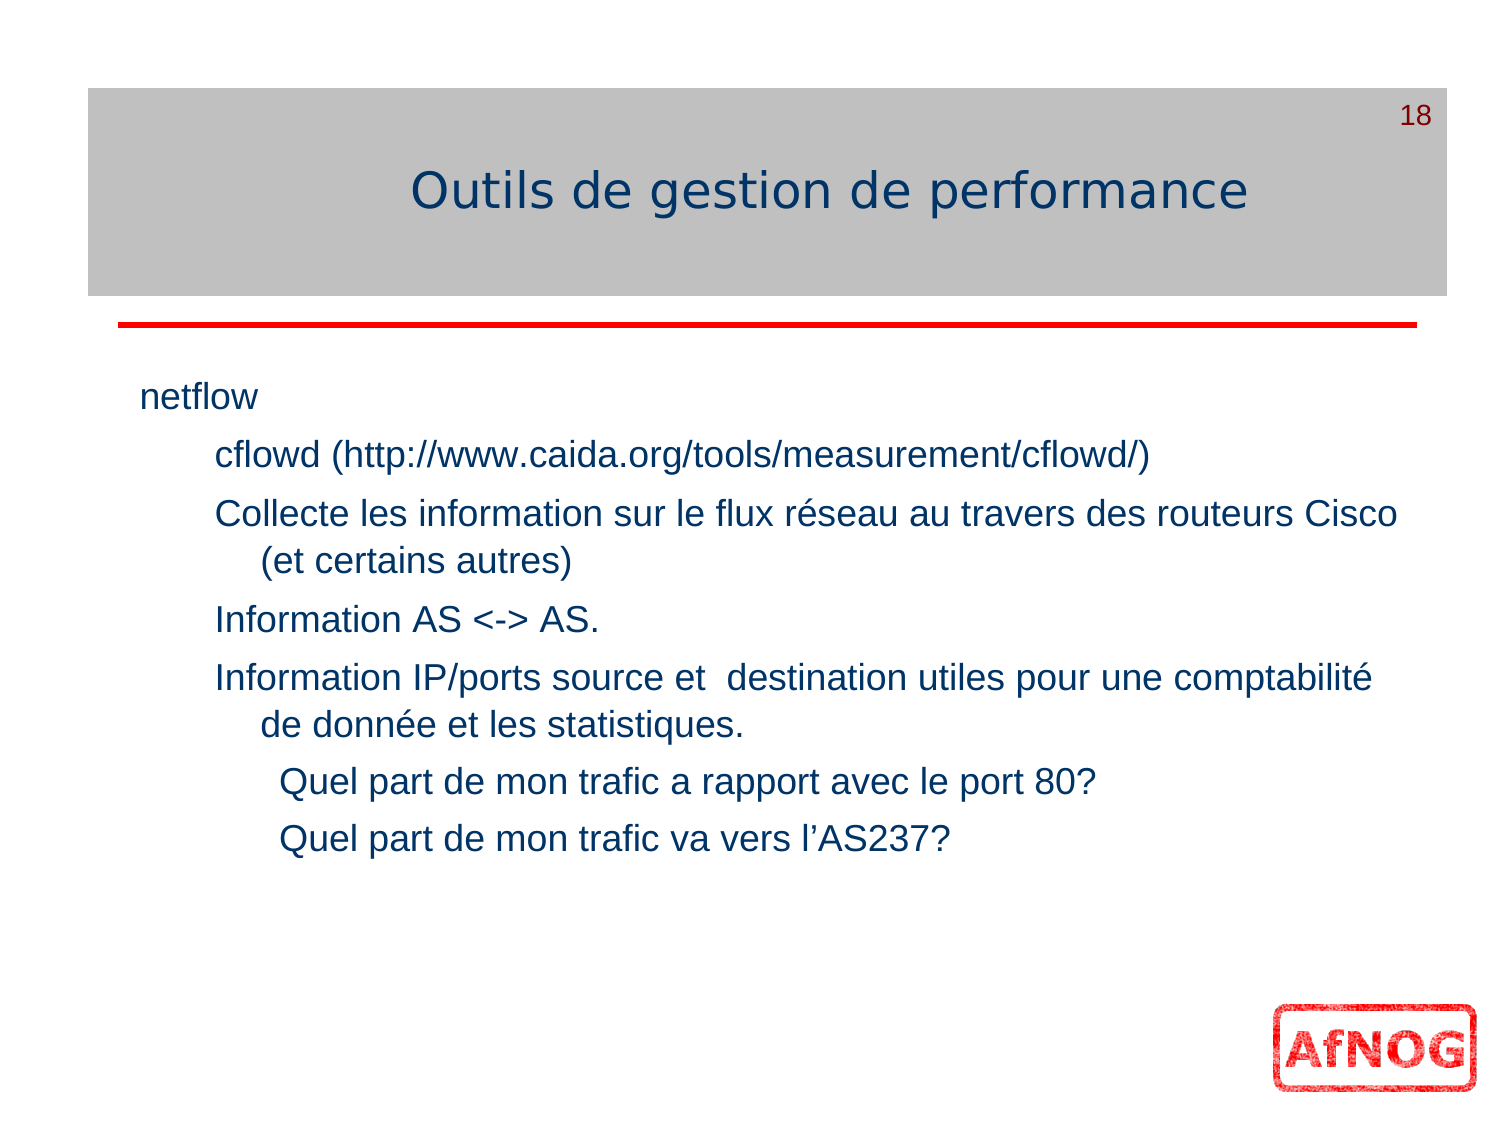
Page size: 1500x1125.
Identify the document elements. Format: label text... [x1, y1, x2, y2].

picture [1273, 1003, 1477, 1092]
title Outils de gestion de performance [225, 91, 1436, 296]
list netflow cflowd (http://www.caida.org/tools/measurement/cflowd/) Collecte les information sur le flux réseau au travers des routeurs Cisco (et certains autres) Information AS <-> AS. Information IP/ports source et destination utiles pour une comptabilité de donnée et les statistiques. Quel part de mon trafic a rapport avec le port 80? Quel part de mon trafic va vers l’AS237? [124, 362, 1432, 976]
